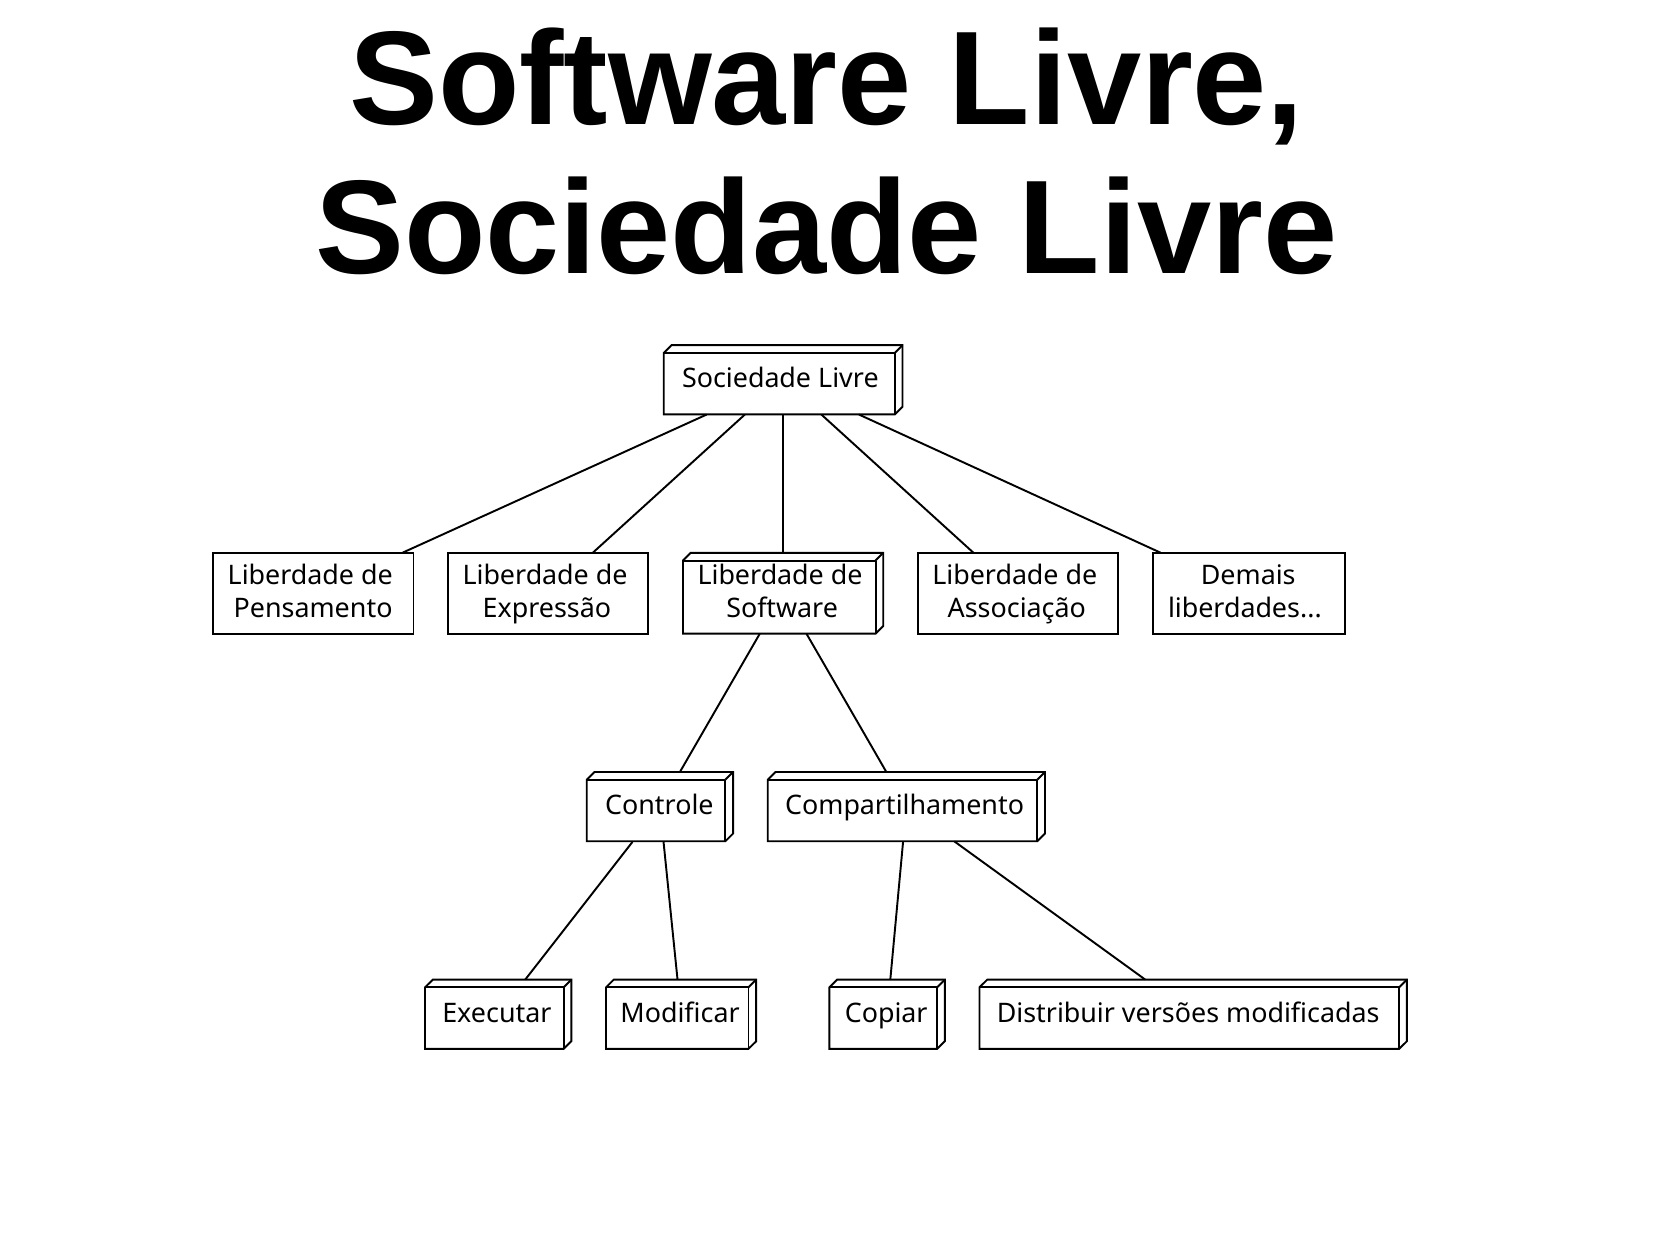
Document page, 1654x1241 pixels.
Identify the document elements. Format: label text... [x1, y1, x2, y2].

title Software Livre, Sociedade Livre [82, 3, 1571, 303]
picture [205, 337, 1415, 1057]
